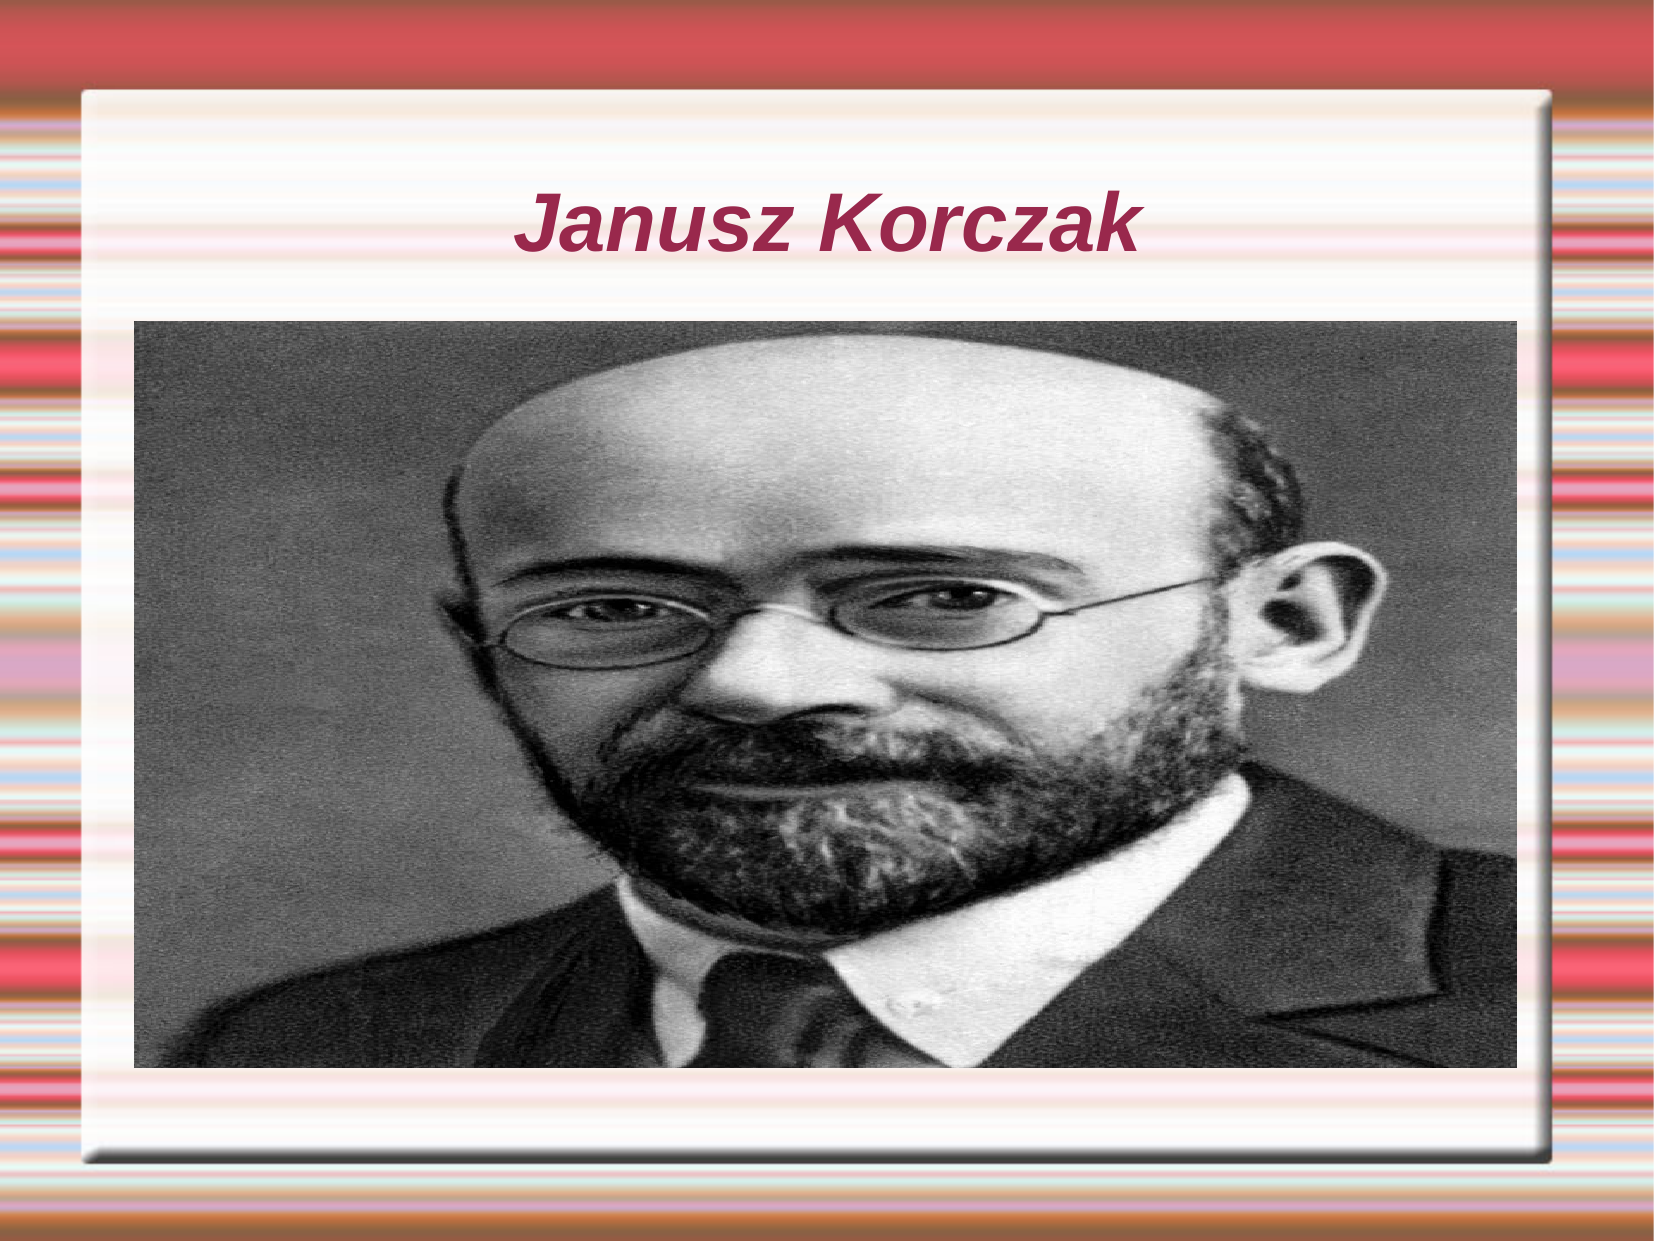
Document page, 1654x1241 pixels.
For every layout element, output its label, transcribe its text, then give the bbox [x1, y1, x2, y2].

picture [134, 321, 1517, 1068]
title Janusz Korczak [121, 114, 1534, 322]
